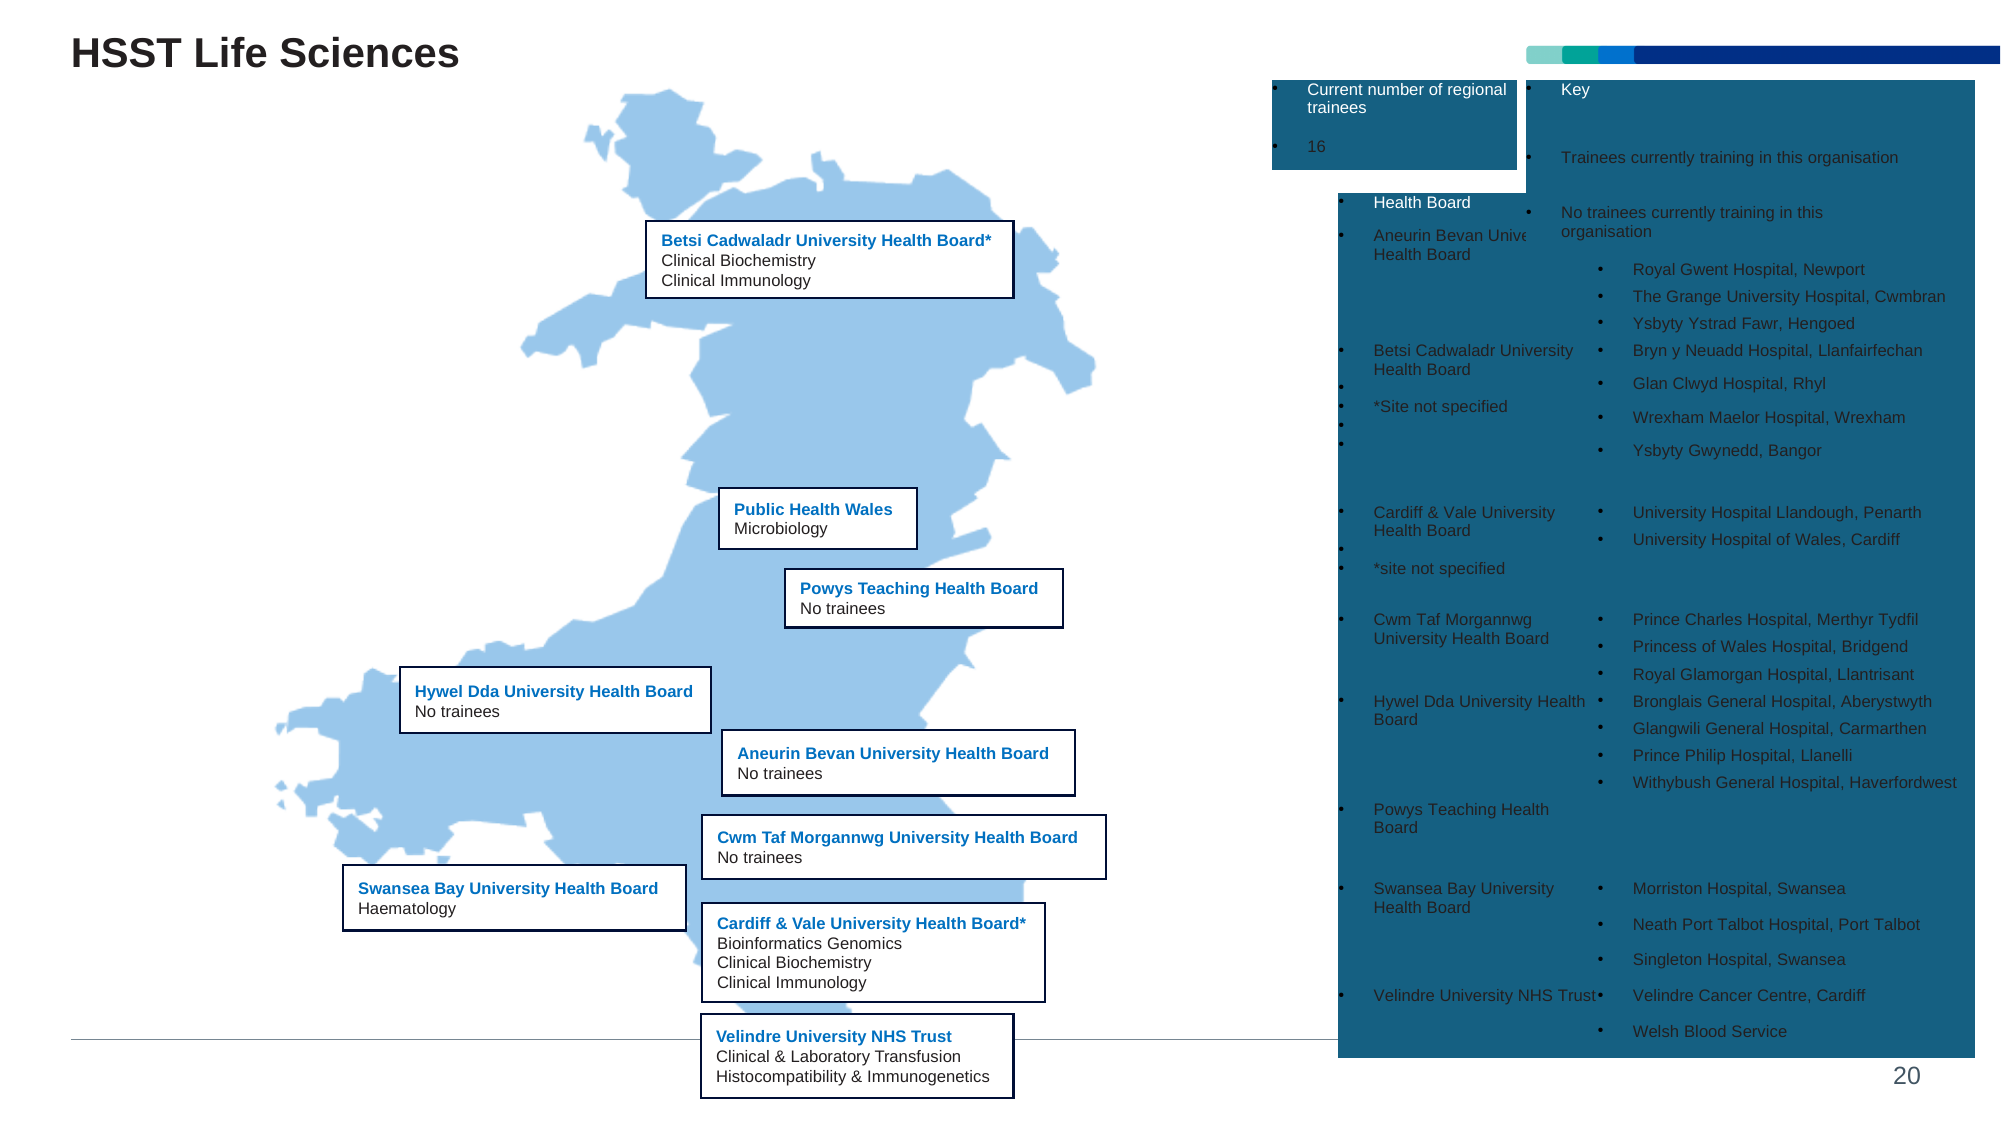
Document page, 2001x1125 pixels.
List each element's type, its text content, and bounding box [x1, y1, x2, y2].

table_cell Prince Charles Hospital, Merthyr Tydfil [1597, 611, 1975, 638]
table_header Health Board [1338, 193, 1526, 226]
table_cell University Hospital of Wales, Cardiff [1597, 530, 1975, 611]
table_cell Singleton Hospital, Swansea [1597, 951, 1975, 986]
table_cell 16 [1272, 137, 1517, 170]
table_cell Aneurin Bevan University Health Board [1338, 226, 1597, 341]
table_cell Bronglais General Hospital, Aberystwyth [1597, 692, 1975, 719]
text_box Aneurin Bevan University Health Board No trainees [722, 730, 1075, 796]
table_header Key [1526, 80, 1918, 148]
table_cell Withybush General Hospital, Haverfordwest [1597, 773, 1975, 800]
text_box Cardiff & Vale University Health Board* Bioinformatics Genomics Clinical Biochemistry Clinical Immunology [702, 903, 1045, 1002]
table_cell Royal Glamorgan Hospital, Llantrisant [1597, 665, 1975, 692]
table_cell Royal Gwent Hospital, Newport [1597, 260, 1975, 287]
table_cell Wrexham Maelor Hospital, Wrexham [1597, 408, 1975, 441]
table_cell No trainees currently training in this organisation [1526, 203, 1918, 259]
text_box Public Health Wales Microbiology [719, 488, 917, 549]
table_cell [1597, 800, 1975, 879]
table_cell Cardiff & Vale University Health Board *site not specified [1338, 503, 1597, 611]
table_cell Velindre Cancer Centre, Cardiff [1597, 986, 1975, 1022]
table_cell Bryn y Neuadd Hospital, Llanfairfechan [1597, 341, 1975, 375]
table_cell Neath Port Talbot Hospital, Port Talbot [1597, 915, 1975, 951]
text_box Cwm Taf Morgannwg University Health Board No trainees [702, 815, 1106, 879]
text_box Swansea Bay University Health Board Haematology [343, 865, 686, 931]
table_cell Powys Teaching Health Board [1338, 800, 1597, 879]
table_header [1918, 80, 1975, 148]
table_cell Velindre University NHS Trust [1338, 986, 1597, 1058]
picture [169, 79, 1205, 1063]
table_cell Glan Clwyd Hospital, Rhyl [1597, 375, 1975, 408]
text_box Powys Teaching Health Board No trainees [785, 569, 1063, 628]
table_cell Cwm Taf Morgannwg University Health Board [1338, 611, 1597, 692]
table_cell Glangwili General Hospital, Carmarthen [1597, 719, 1975, 746]
table_cell Swansea Bay University Health Board [1338, 879, 1597, 986]
table_cell Prince Philip Hospital, Llanelli [1597, 746, 1975, 773]
text_box Betsi Cadwaladr University Health Board* Clinical Biochemistry Clinical Immunology [646, 221, 1014, 298]
table_cell Trainees currently training in this organisation [1526, 148, 1918, 203]
table_cell Betsi Cadwaladr University Health Board *Site not specified [1338, 341, 1597, 503]
table_cell [1918, 203, 1975, 259]
table_header Current number of regional trainees [1272, 80, 1517, 137]
table_cell Hywel Dda University Health Board [1338, 692, 1597, 800]
text_box Velindre University NHS Trust Clinical & Laboratory Transfusion Histocompatibility & Immunogenetics [701, 1014, 1014, 1098]
table_cell Ysbyty Ystrad Fawr, Hengoed [1597, 314, 1975, 341]
table_cell Welsh Blood Service [1597, 1022, 1975, 1058]
table_cell Princess of Wales Hospital, Bridgend [1597, 638, 1975, 665]
table_cell University Hospital Llandough, Penarth [1597, 503, 1975, 530]
text_box Hywel Dda University Health Board No trainees [400, 667, 711, 733]
title HSST Life Sciences [70, 32, 1513, 79]
table_cell Ysbyty Gwynedd, Bangor [1597, 441, 1975, 503]
table_cell Morriston Hospital, Swansea [1597, 879, 1975, 915]
table_cell The Grange University Hospital, Cwmbran [1597, 287, 1975, 314]
table_cell [1918, 148, 1975, 203]
